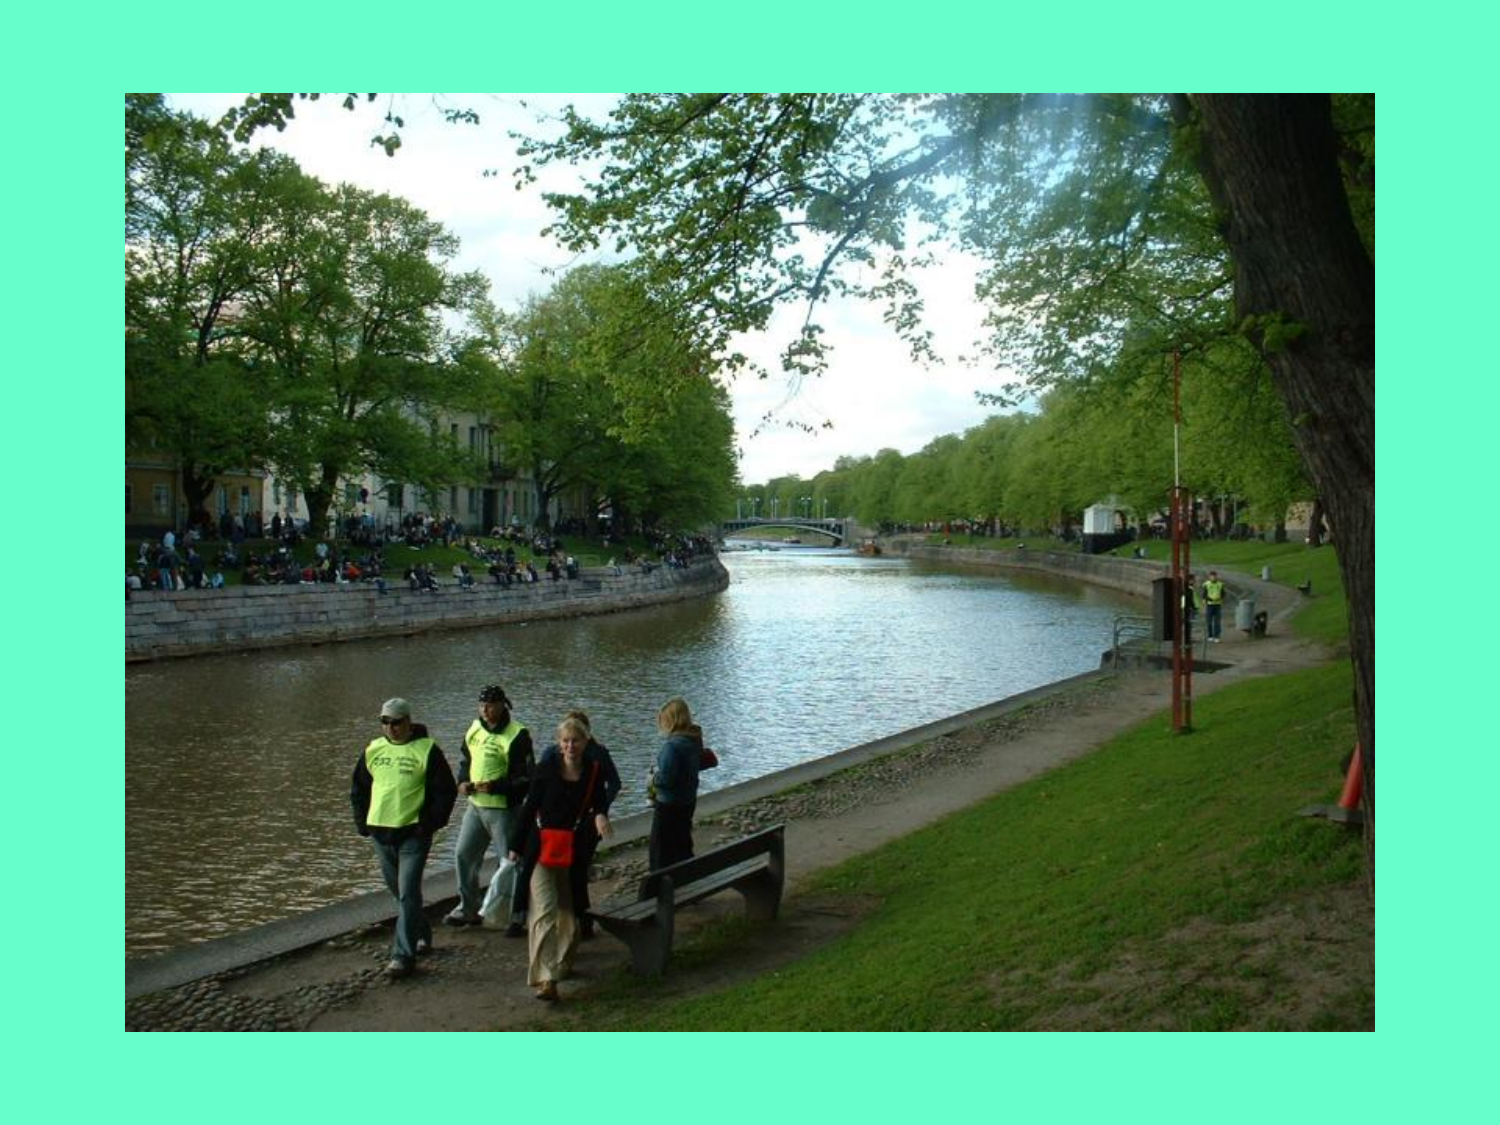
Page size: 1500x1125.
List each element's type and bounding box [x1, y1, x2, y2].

picture [125, 93, 1375, 1032]
